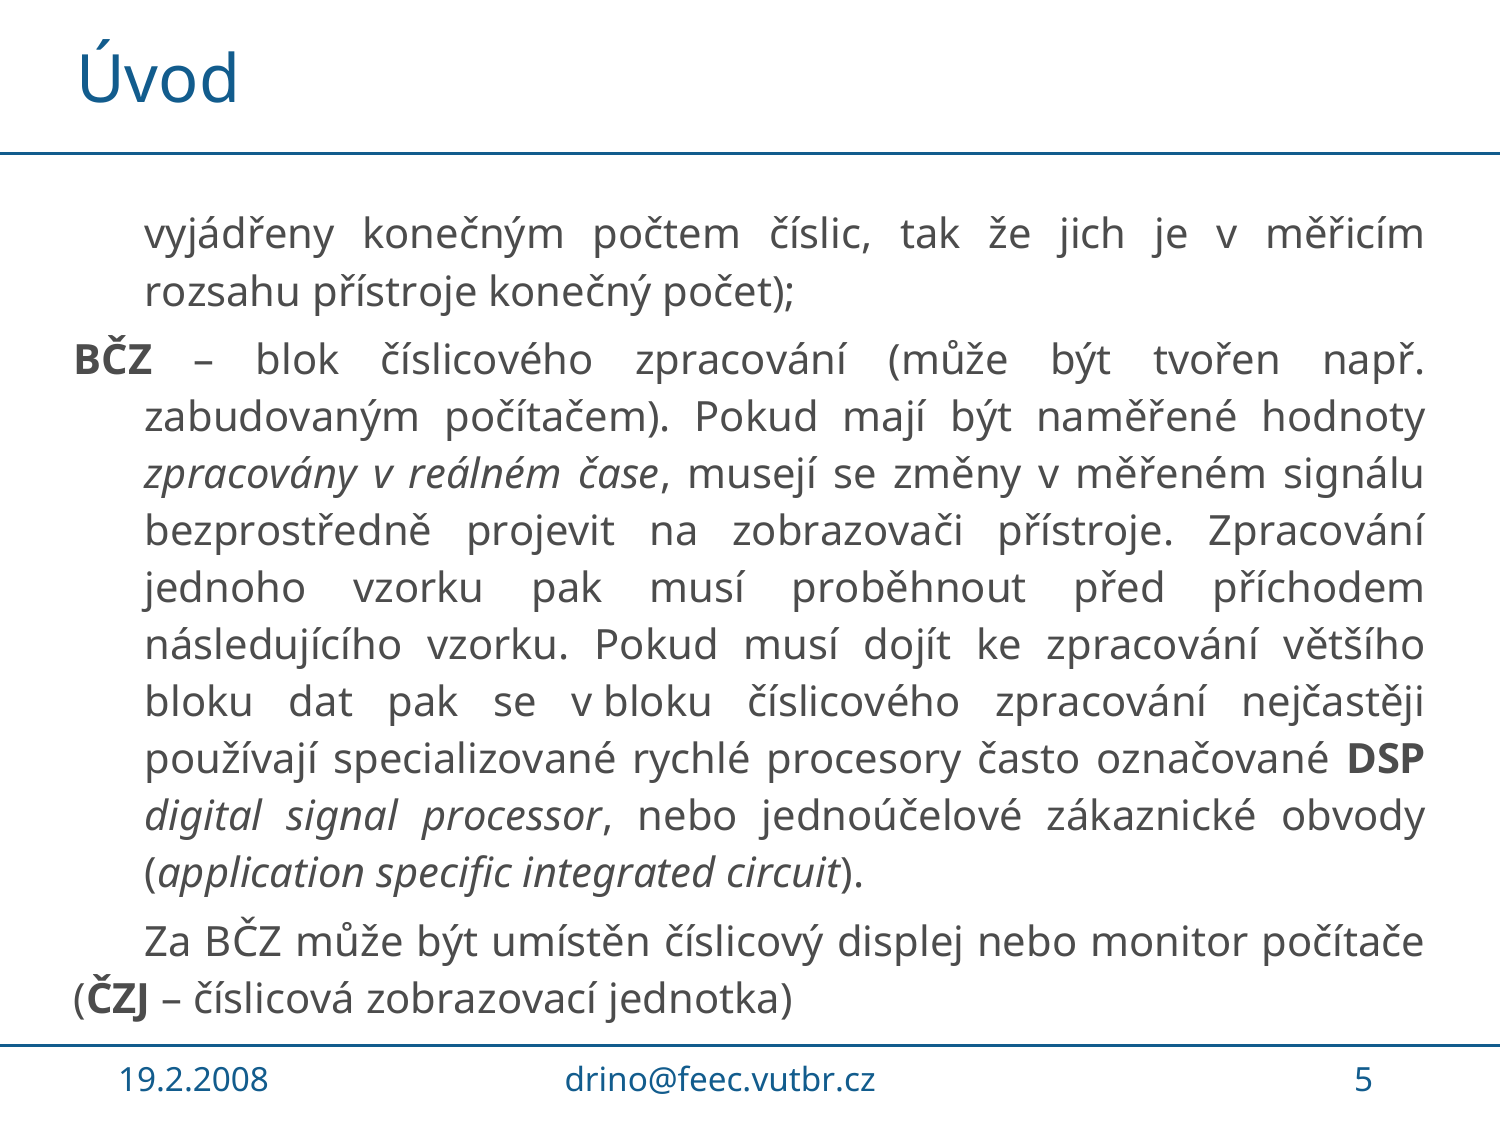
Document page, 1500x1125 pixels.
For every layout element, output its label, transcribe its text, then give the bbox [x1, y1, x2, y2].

text_box vyjádřeny konečným počtem číslic, tak že jich je v měřicím rozsahu přístroje konečný počet); BČZ – blok číslicového zpracování (může být tvořen např. zabudovaným počítačem). Pokud mají být naměřené hodnoty zpracovány v reálném čase, musejí se změny v měřeném signálu bezprostředně projevit na zobrazovači přístroje. Zpracování jednoho vzorku pak musí proběhnout před příchodem následujícího vzorku. Pokud musí dojít ke zpracování většího bloku dat pak se v bloku číslicového zpracování nejčastěji používají specializované rychlé procesory často označované DSP digital signal processor, nebo jednoúčelové zákaznické obvody (application specific integrated circuit). Za BČZ může být umístěn číslicový displej nebo monitor počítače (ČZJ – číslicová zobrazovací jednotka) [59, 196, 1442, 1034]
text_box 19.2.2008 [103, 1049, 432, 1125]
text_box drino@feec.vutbr.cz [454, 1049, 987, 1125]
title Úvod [0, 0, 1500, 152]
text_box 20 [1075, 1049, 1388, 1125]
